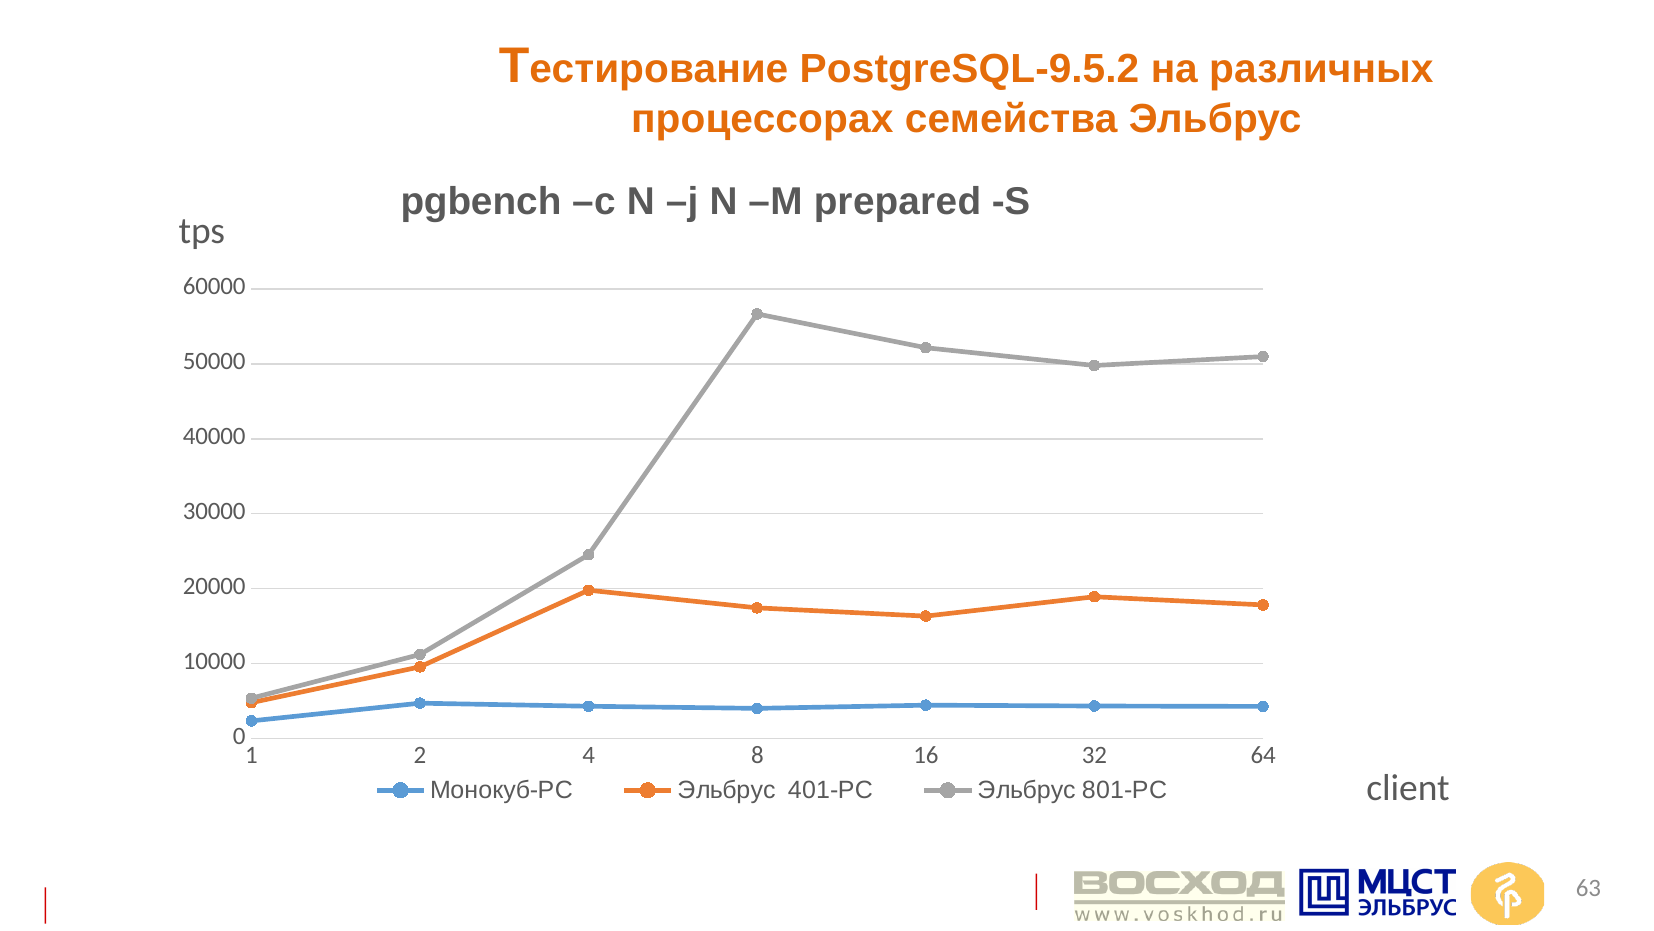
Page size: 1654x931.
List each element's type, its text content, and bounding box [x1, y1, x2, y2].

text_box client [1351, 755, 1504, 816]
text_box Тестирование PostgreSQL-9.5.2 на различных процессорах семейства Эльбрус [460, 23, 1474, 150]
text_box tps [163, 198, 316, 259]
chart [116, 145, 1328, 813]
picture [1296, 868, 1456, 916]
picture [1470, 862, 1545, 925]
picture [1074, 871, 1285, 921]
